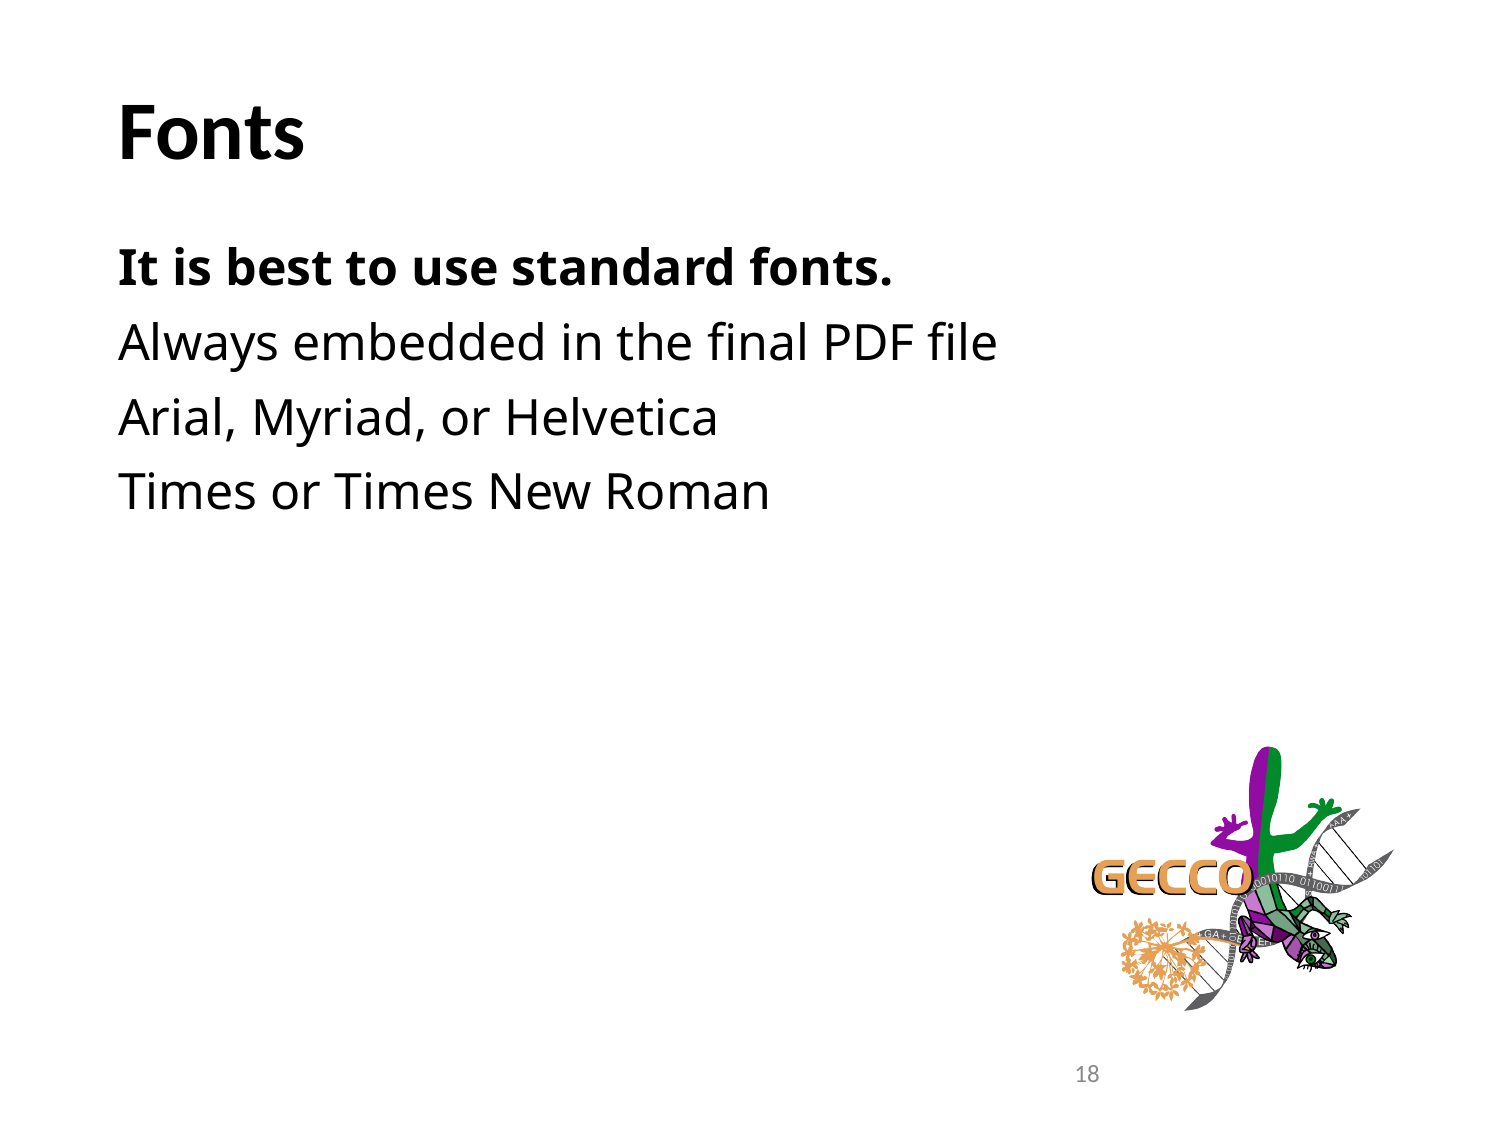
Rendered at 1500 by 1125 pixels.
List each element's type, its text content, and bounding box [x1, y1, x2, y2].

list It is best to use standard fonts. Always embedded in the final PDF file Arial, Myriad, or Helvetica Times or Times New Roman [103, 234, 1397, 1014]
title Fonts [103, 59, 1397, 207]
text_box 18 [1059, 1042, 1397, 1103]
